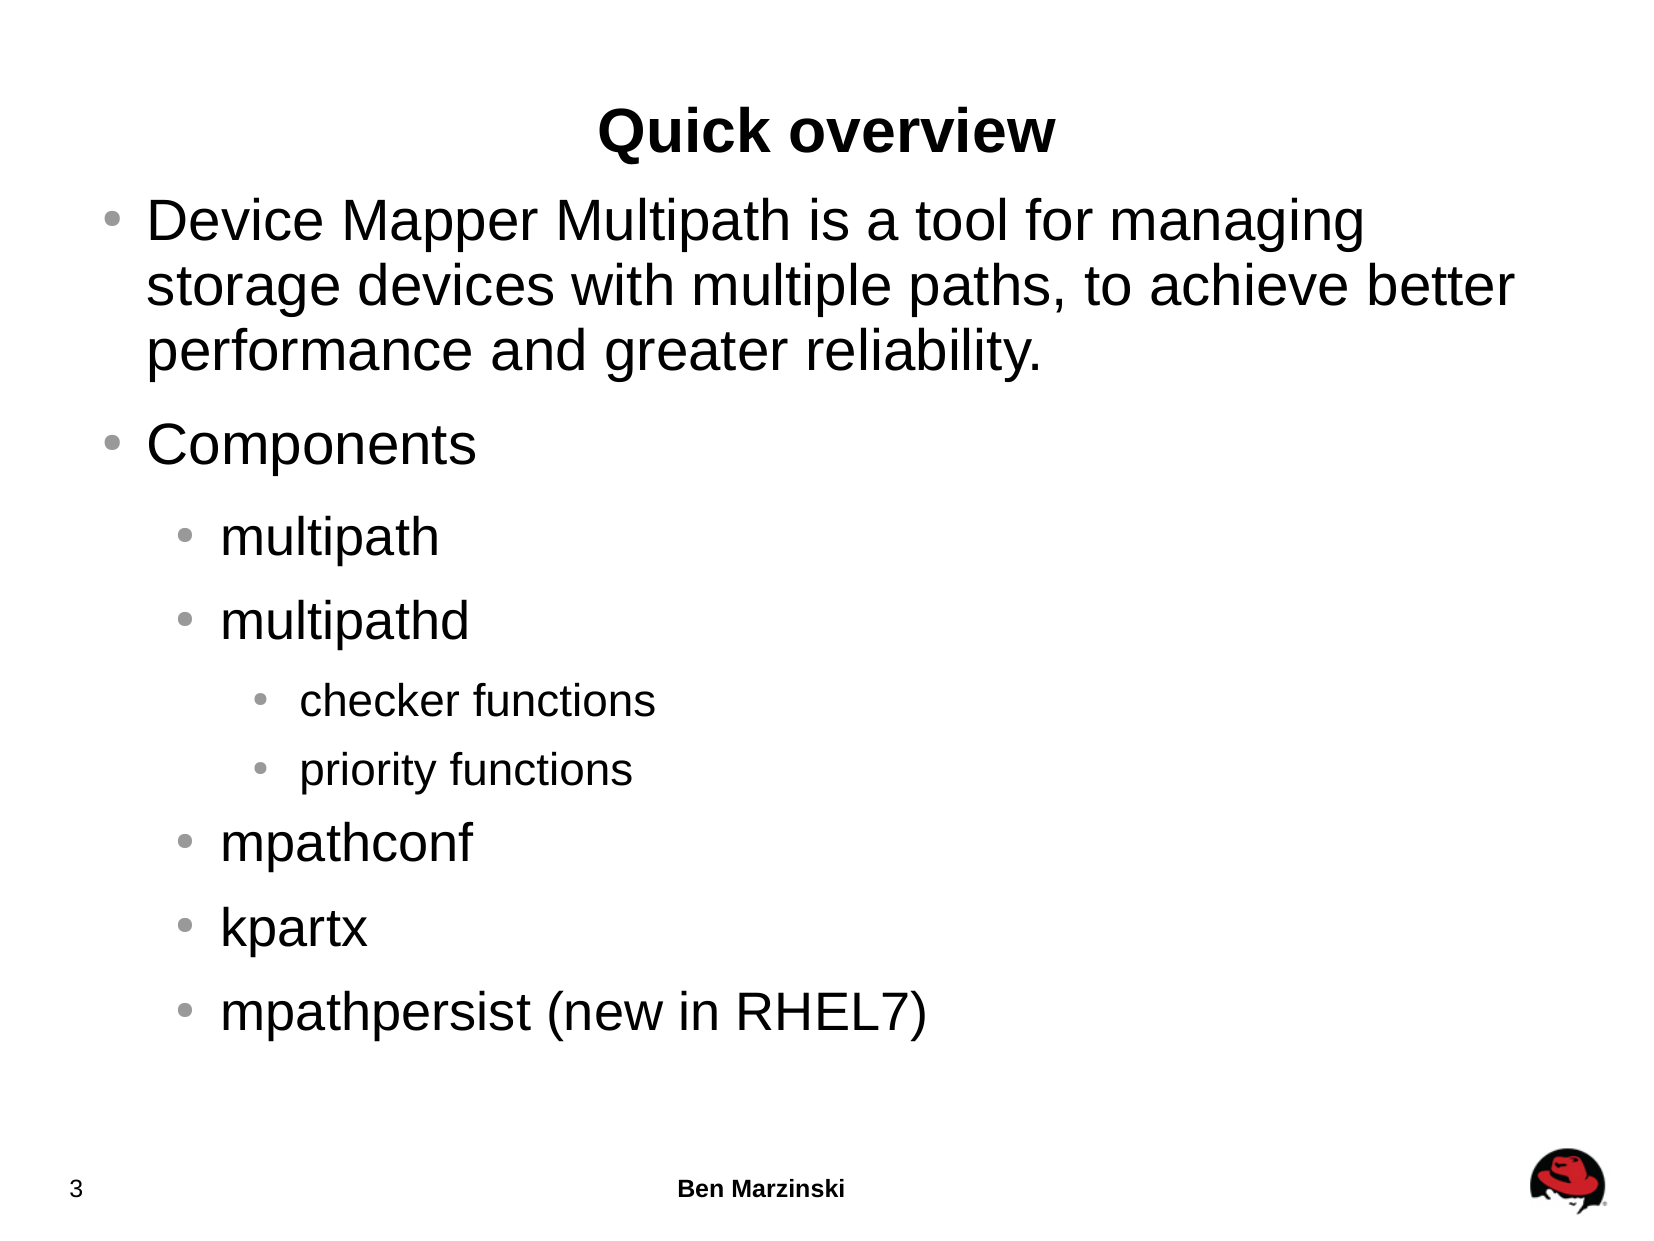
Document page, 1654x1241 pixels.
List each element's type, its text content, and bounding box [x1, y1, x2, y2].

title Quick overview [82, 37, 1571, 226]
list Device Mapper Multipath is a tool for managing storage devices with multiple paths, to achieve better performance and greater reliability. Components multipath multipathd checker functions priority functions mpathconf kpartx mpathpersist (new in RHEL7) [86, 187, 1576, 1068]
picture [1529, 1146, 1613, 1224]
